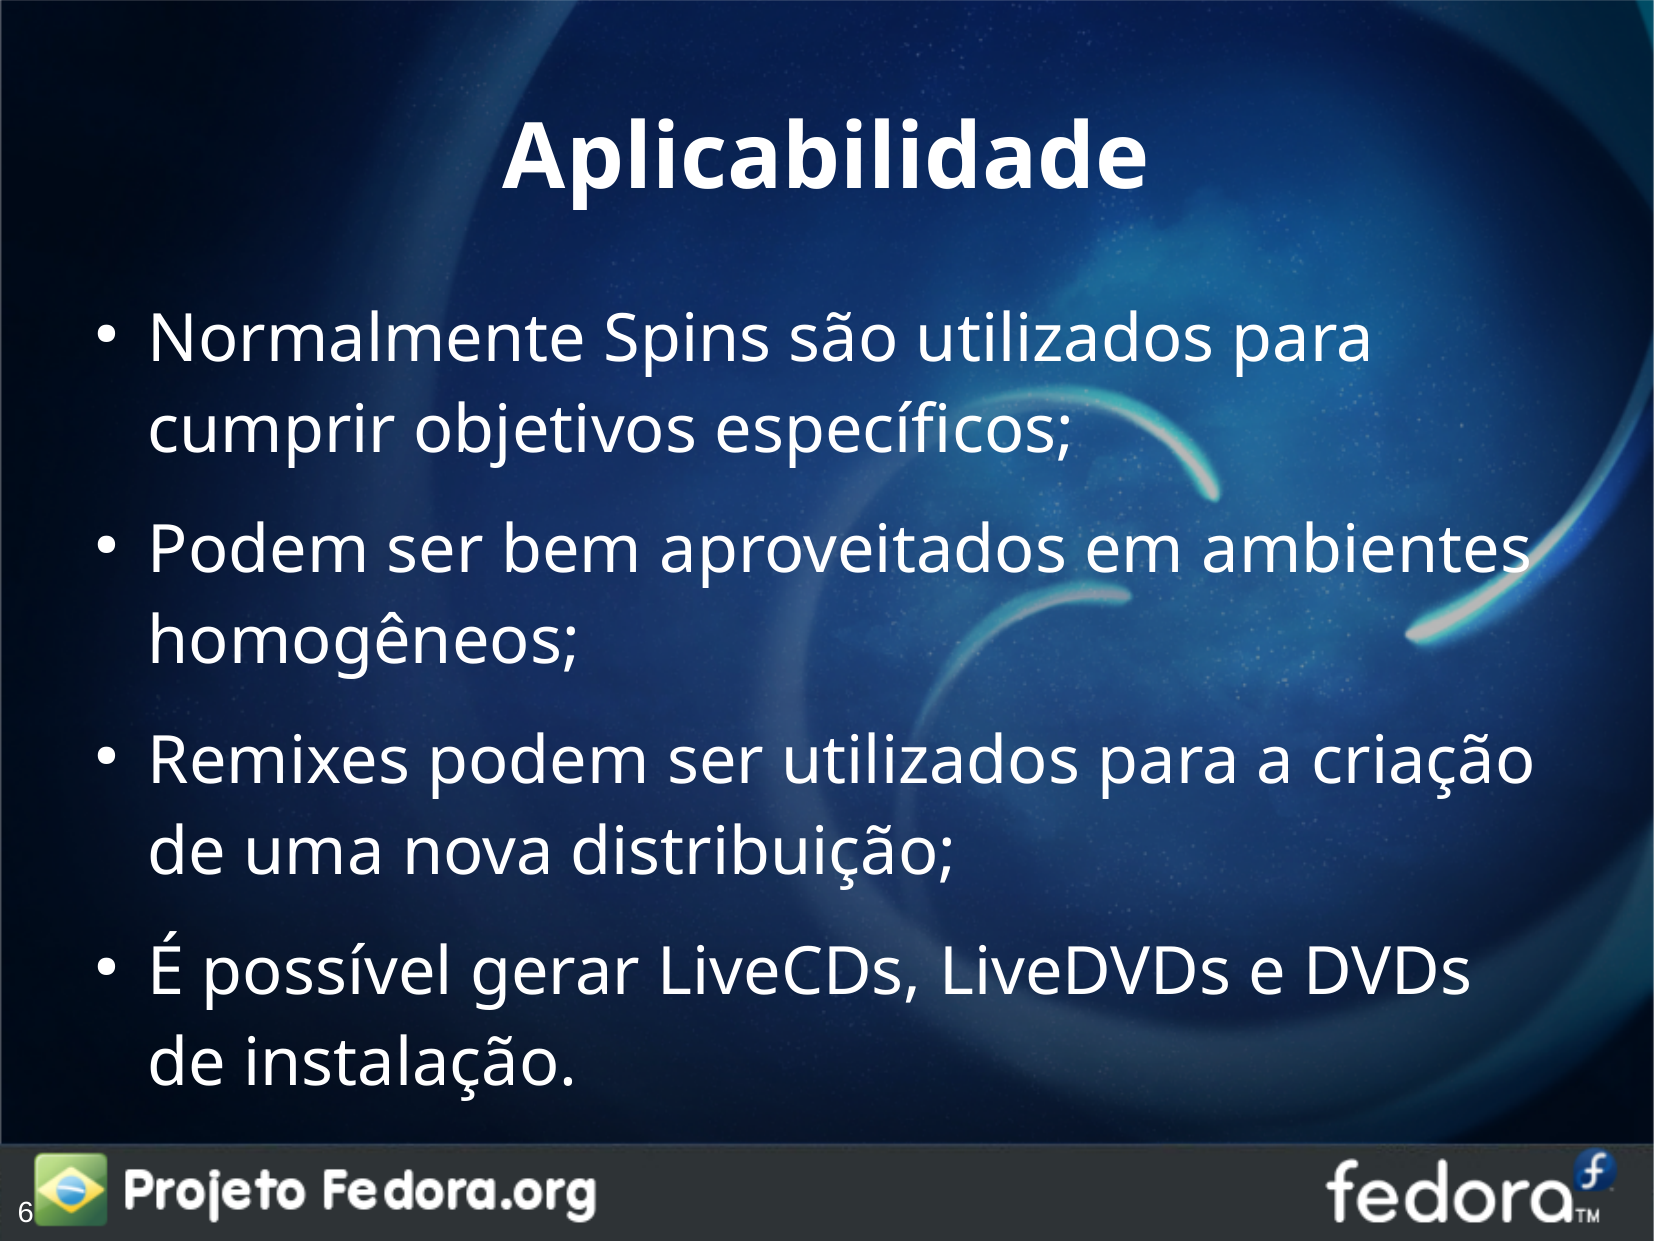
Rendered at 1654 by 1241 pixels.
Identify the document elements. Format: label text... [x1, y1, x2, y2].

picture [0, 0, 1654, 1241]
list Normalmente Spins são utilizados para cumprir objetivos específicos; Podem ser bem aproveitados em ambientes homogêneos; Remixes podem ser utilizados para a criação de uma nova distribuição; É possível gerar LiveCDs, LiveDVDs e DVDs de instalação. [76, 290, 1565, 1123]
title Aplicabilidade [82, 49, 1571, 257]
